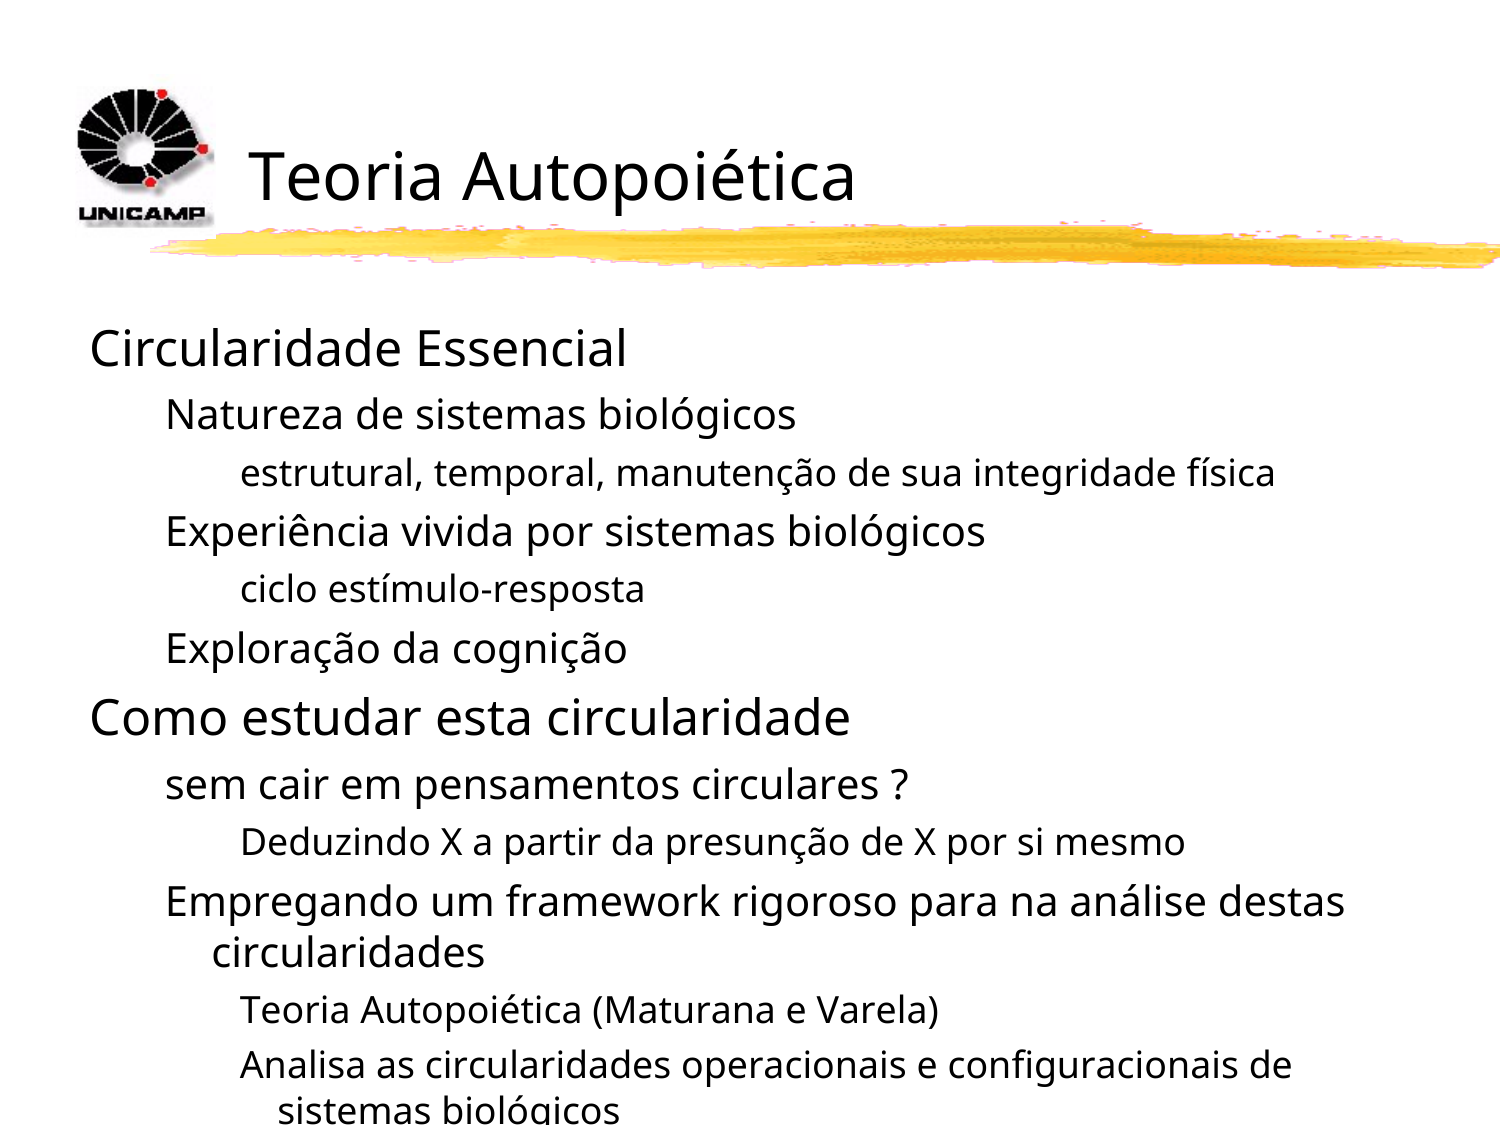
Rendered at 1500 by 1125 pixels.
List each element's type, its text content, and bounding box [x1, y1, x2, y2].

title Teoria Autopoiética [233, 37, 1434, 225]
list Circularidade Essencial Natureza de sistemas biológicos estrutural, temporal, manutenção de sua integridade física Experiência vivida por sistemas biológicos ciclo estímulo-resposta Exploração da cognição Como estudar esta circularidade sem cair em pensamentos circulares ? Deduzindo X a partir da presunção de X por si mesmo Empregando um framework rigoroso para na análise destas circularidades Teoria Autopoiética (Maturana e Varela) Analisa as circularidades operacionais e configuracionais de sistemas biológicos [74, 309, 1417, 1019]
picture [75, 74, 1500, 279]
